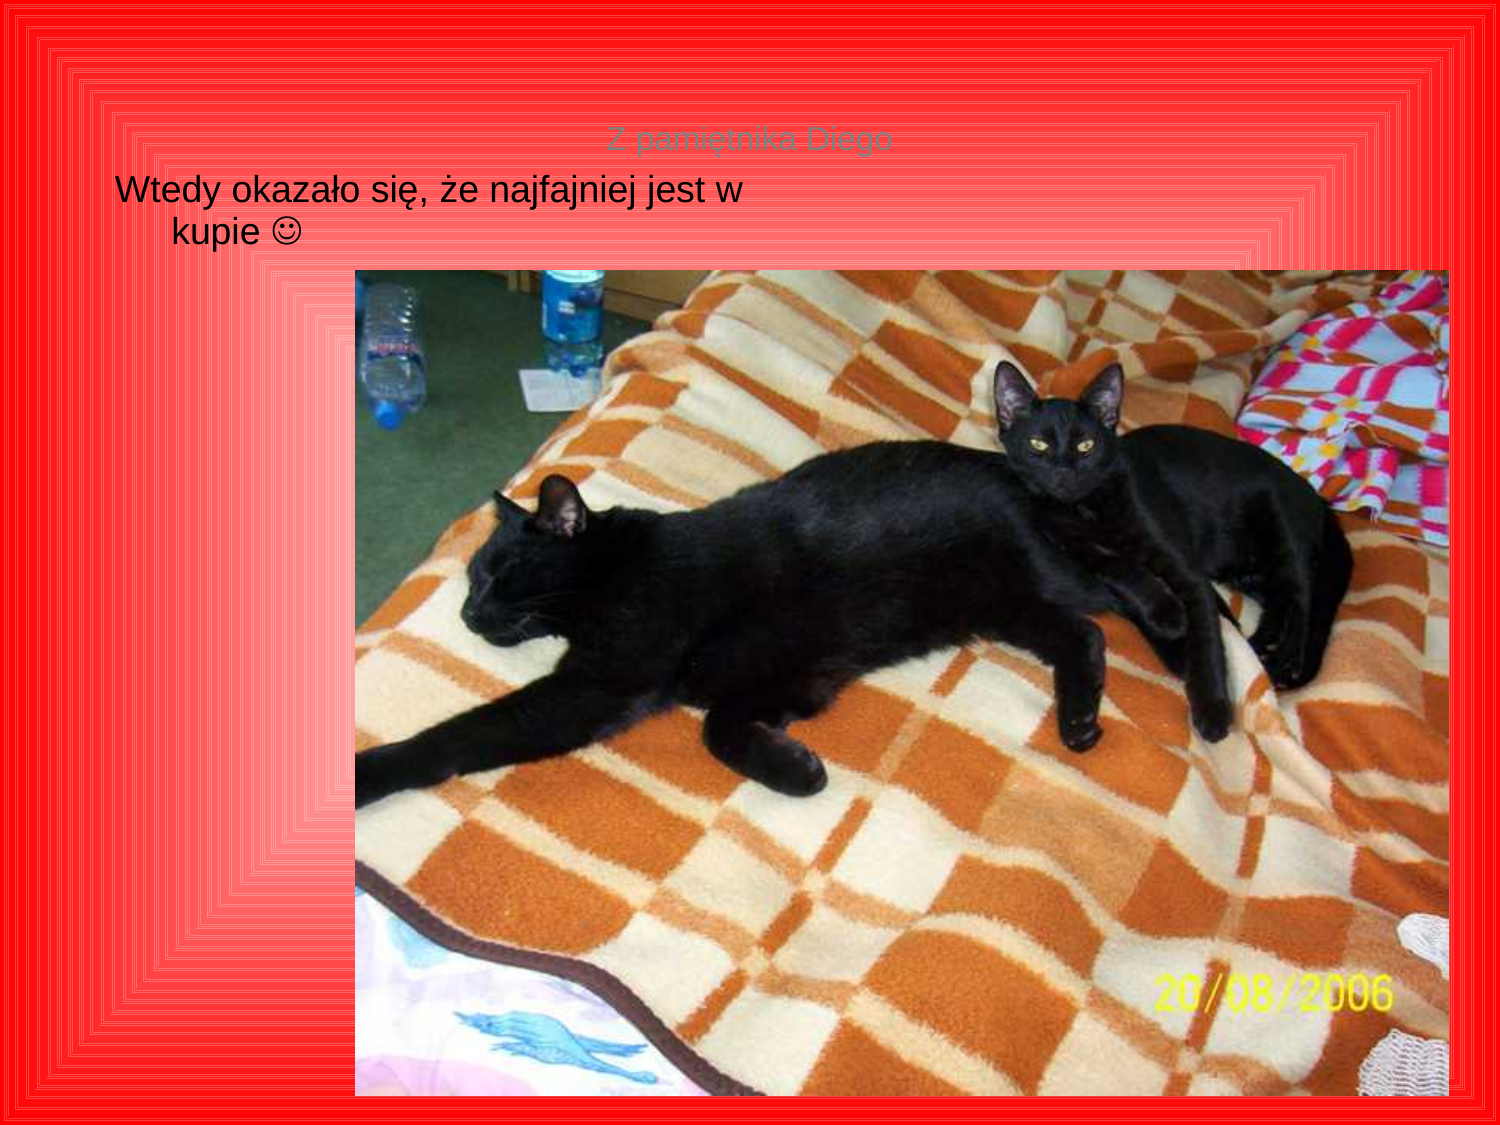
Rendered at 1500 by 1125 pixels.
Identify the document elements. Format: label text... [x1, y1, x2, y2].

picture [355, 270, 1449, 1096]
title Z pamiętnika Diego [75, 45, 1426, 233]
list Wtedy okazało się, że najfajniej jest w kupie  [100, 160, 763, 272]
